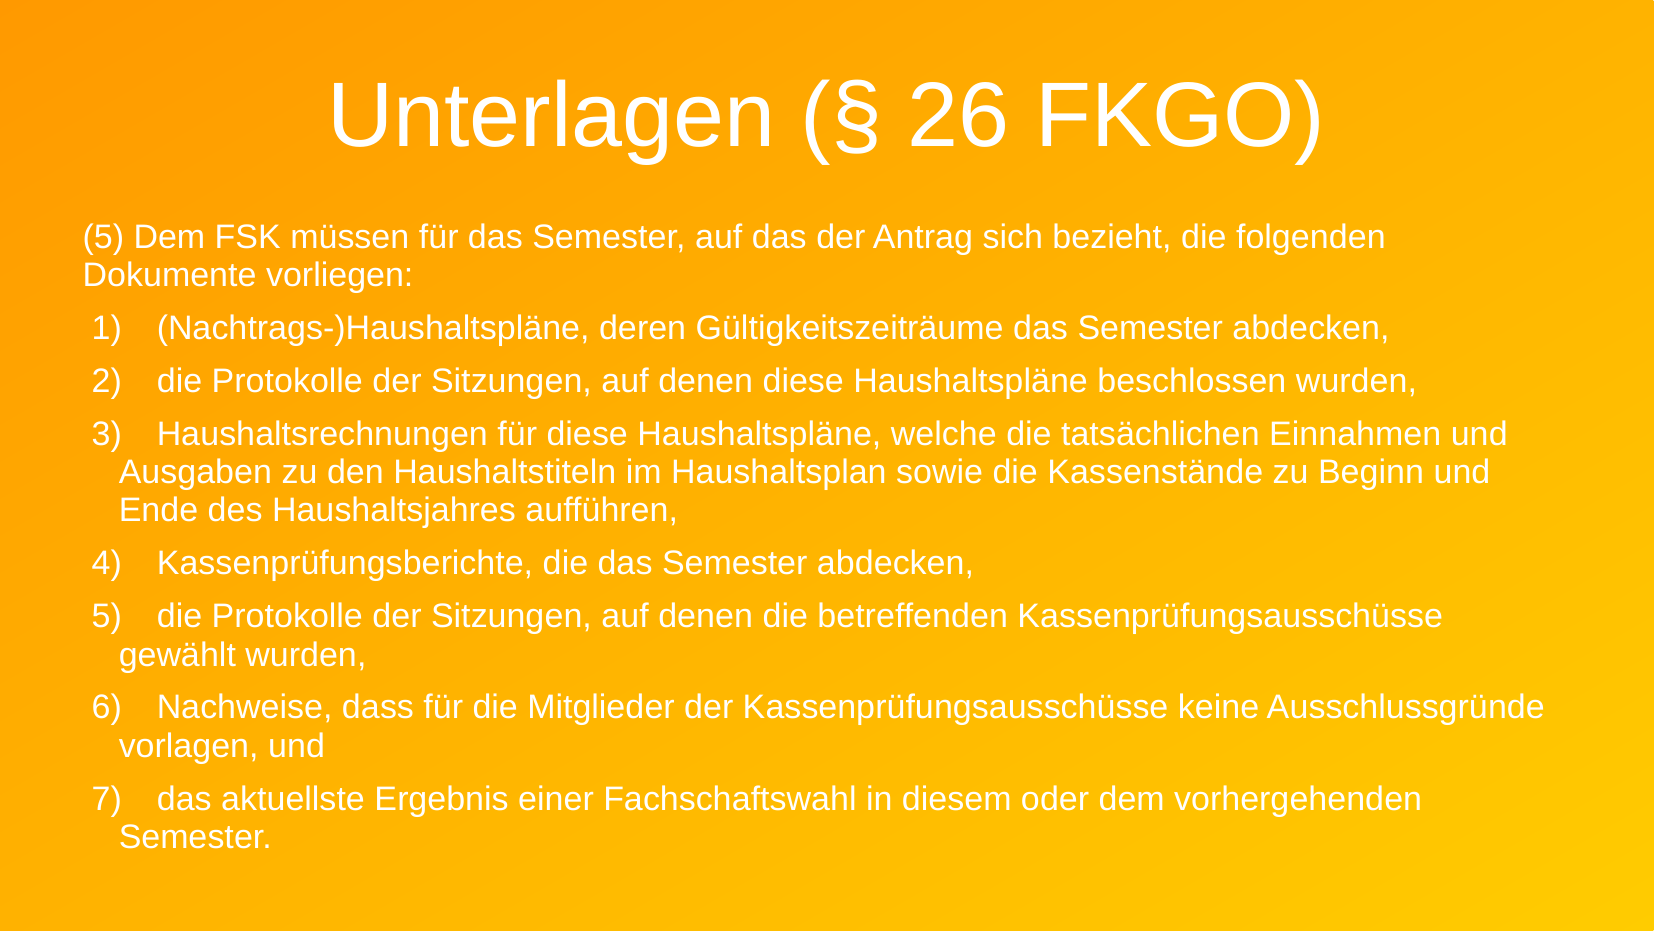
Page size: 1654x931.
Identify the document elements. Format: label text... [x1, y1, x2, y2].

list (5) Dem FSK müssen für das Semester, auf das der Antrag sich bezieht, die folgenden Dokumente vorliegen: (Nachtrags-)Haushaltspläne, deren Gültigkeitszeiträume das Semester abdecken, die Protokolle der Sitzungen, auf denen diese Haushaltspläne beschlossen wurden, Haushaltsrechnungen für diese Haushaltspläne, welche die tatsächlichen Einnahmen und Ausgaben zu den Haushaltstiteln im Haushaltsplan sowie die Kassenstände zu Beginn und Ende des Haushaltsjahres aufführen, Kassenprüfungsberichte, die das Semester abdecken, die Protokolle der Sitzungen, auf denen die betreffenden Kassenprüfungsausschüsse gewählt wurden, Nachweise, dass für die Mitglieder der Kassenprüfungsausschüsse keine Ausschlussgründe vorlagen, und das aktuellste Ergebnis einer Fachschaftswahl in diesem oder dem vorhergehenden Semester. [82, 217, 1571, 863]
title Unterlagen (§ 26 FKGO) [82, 37, 1571, 193]
